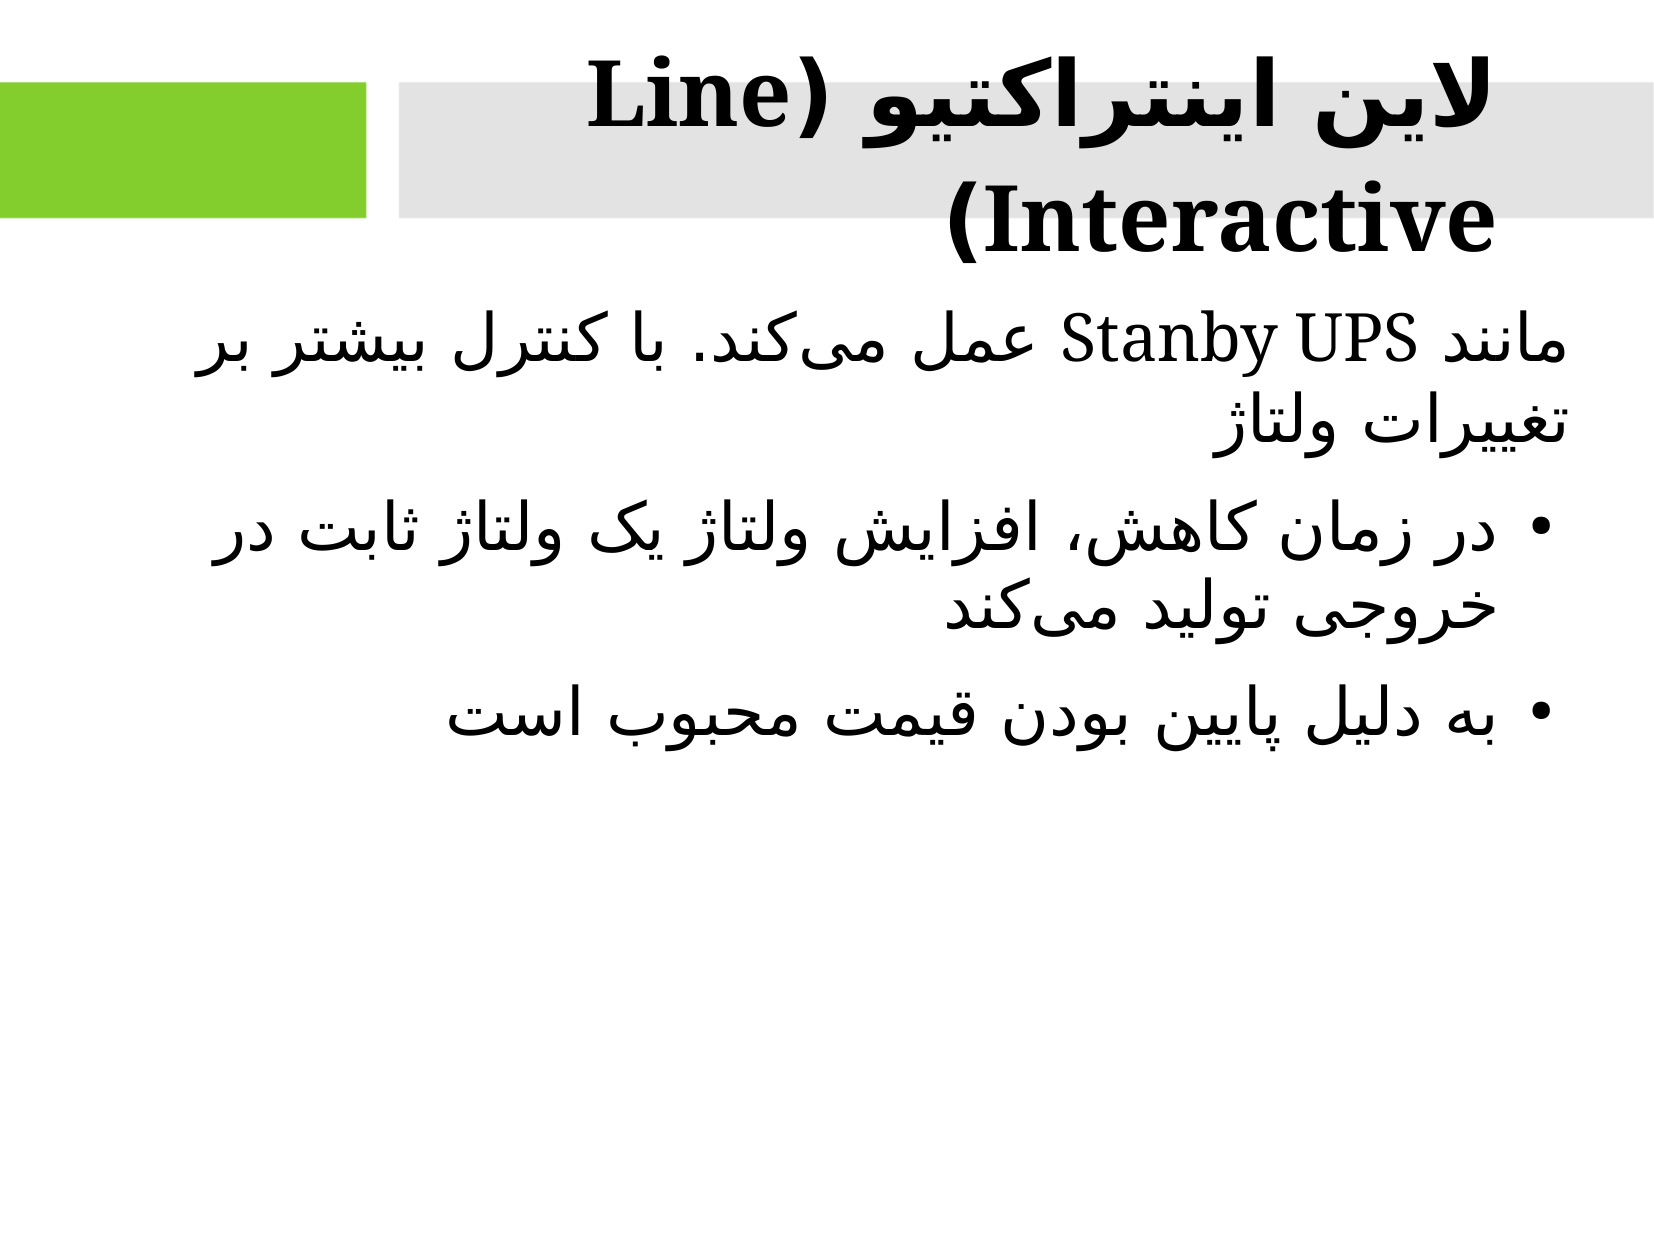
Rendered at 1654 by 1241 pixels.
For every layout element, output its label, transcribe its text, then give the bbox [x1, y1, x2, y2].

picture [0, 0, 1654, 1241]
title لاین اینتراکتیو (Line Interactive) [82, 49, 1606, 257]
list مانند Stanby UPS عمل می‌کند. با کنترل بیشتر بر تغییرات ولتاژ در زمان کاهش، افزایش ولتاژ یک ولتاژ ثابت در خروجی تولید می‌کند به دلیل پایین بودن قیمت محبوب است [82, 290, 1571, 1182]
